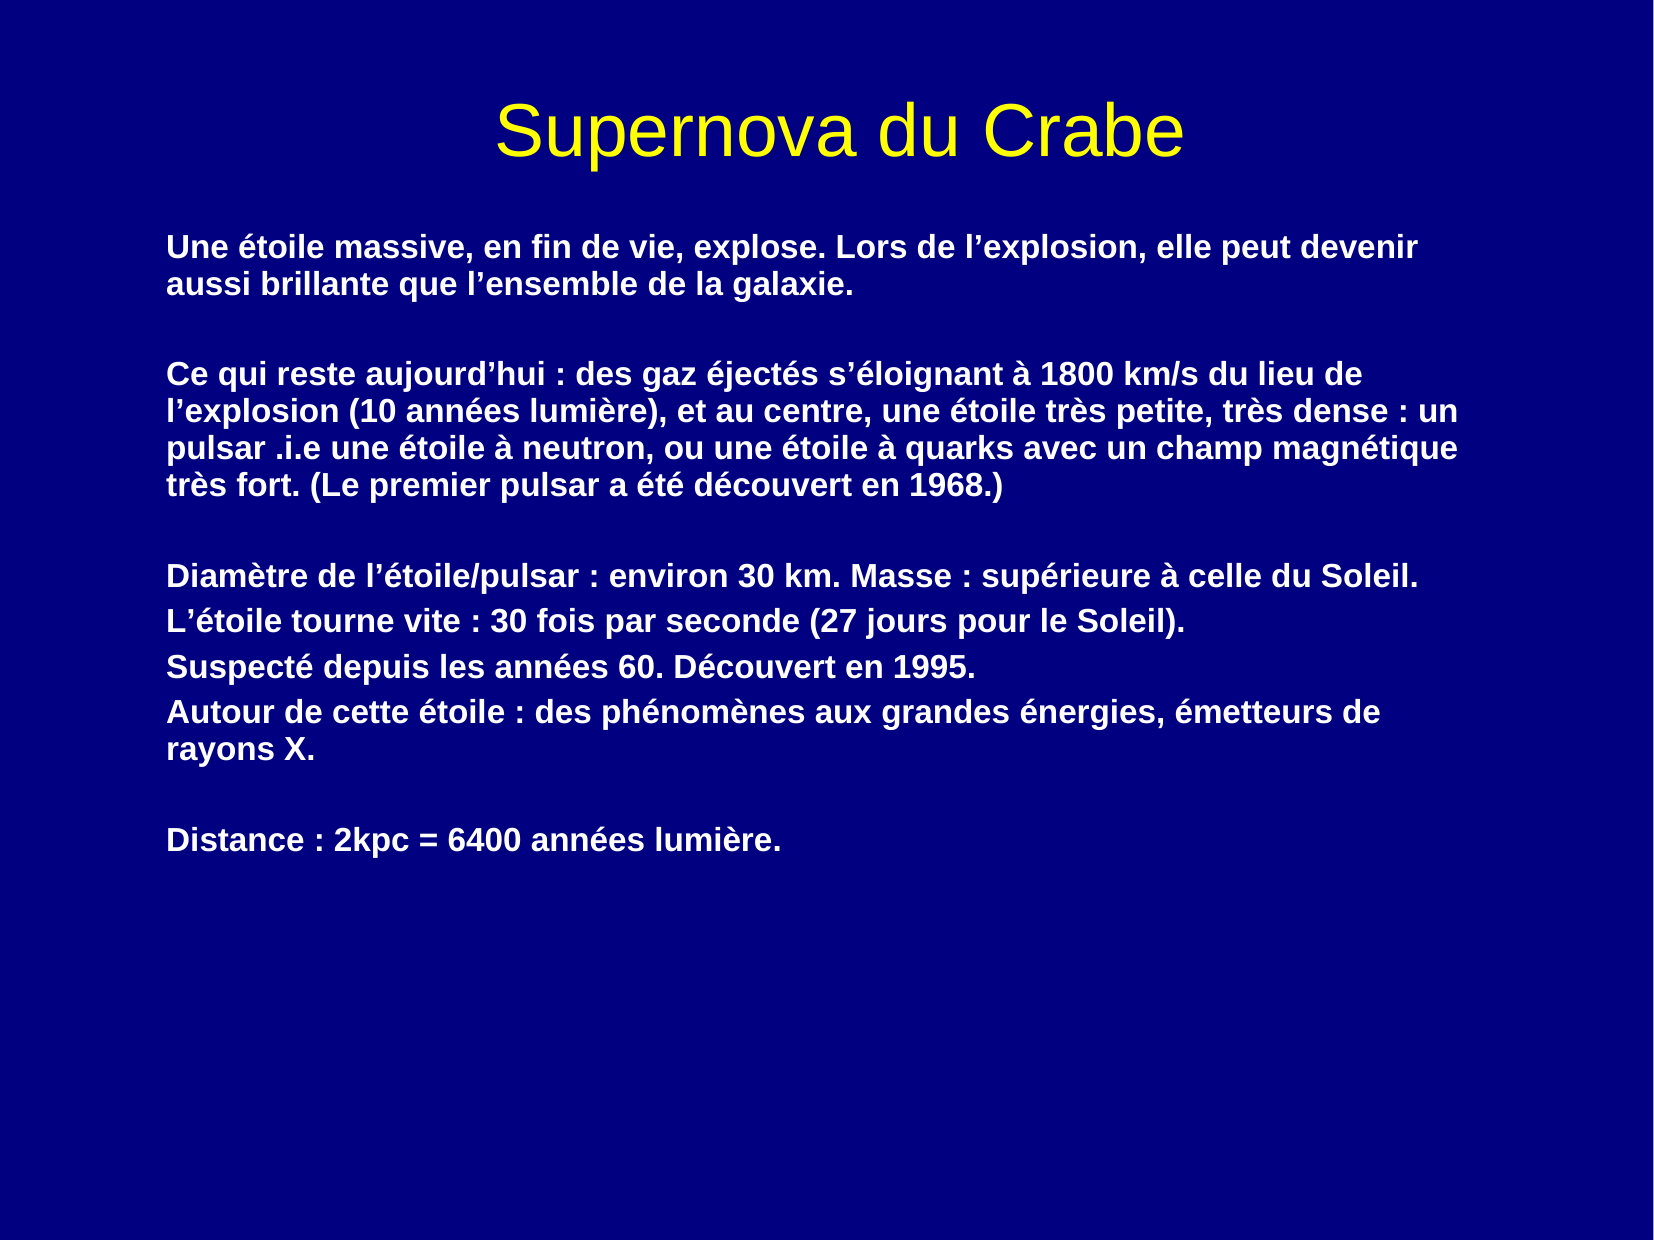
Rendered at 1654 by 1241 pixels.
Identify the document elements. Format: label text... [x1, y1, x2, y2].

subtitle Une étoile massive, en fin de vie, explose. Lors de l’explosion, elle peut devenir aussi brillante que l’ensemble de la galaxie. Ce qui reste aujourd’hui : des gaz éjectés s’éloignant à 1800 km/s du lieu de l’explosion (10 années lumière), et au centre, une étoile très petite, très dense : un pulsar .i.e une étoile à neutron, ou une étoile à quarks avec un champ magnétique très fort. (Le premier pulsar a été découvert en 1968.) Diamètre de l’étoile/pulsar : environ 30 km. Masse : supérieure à celle du Soleil. L’étoile tourne vite : 30 fois par seconde (27 jours pour le Soleil). Suspecté depuis les années 60. Découvert en 1995. Autour de cette étoile : des phénomènes aux grandes énergies, émetteurs de rayons X. Distance : 2kpc = 6400 années lumière. [151, 220, 1502, 1186]
title Supernova du Crabe [137, 27, 1544, 235]
